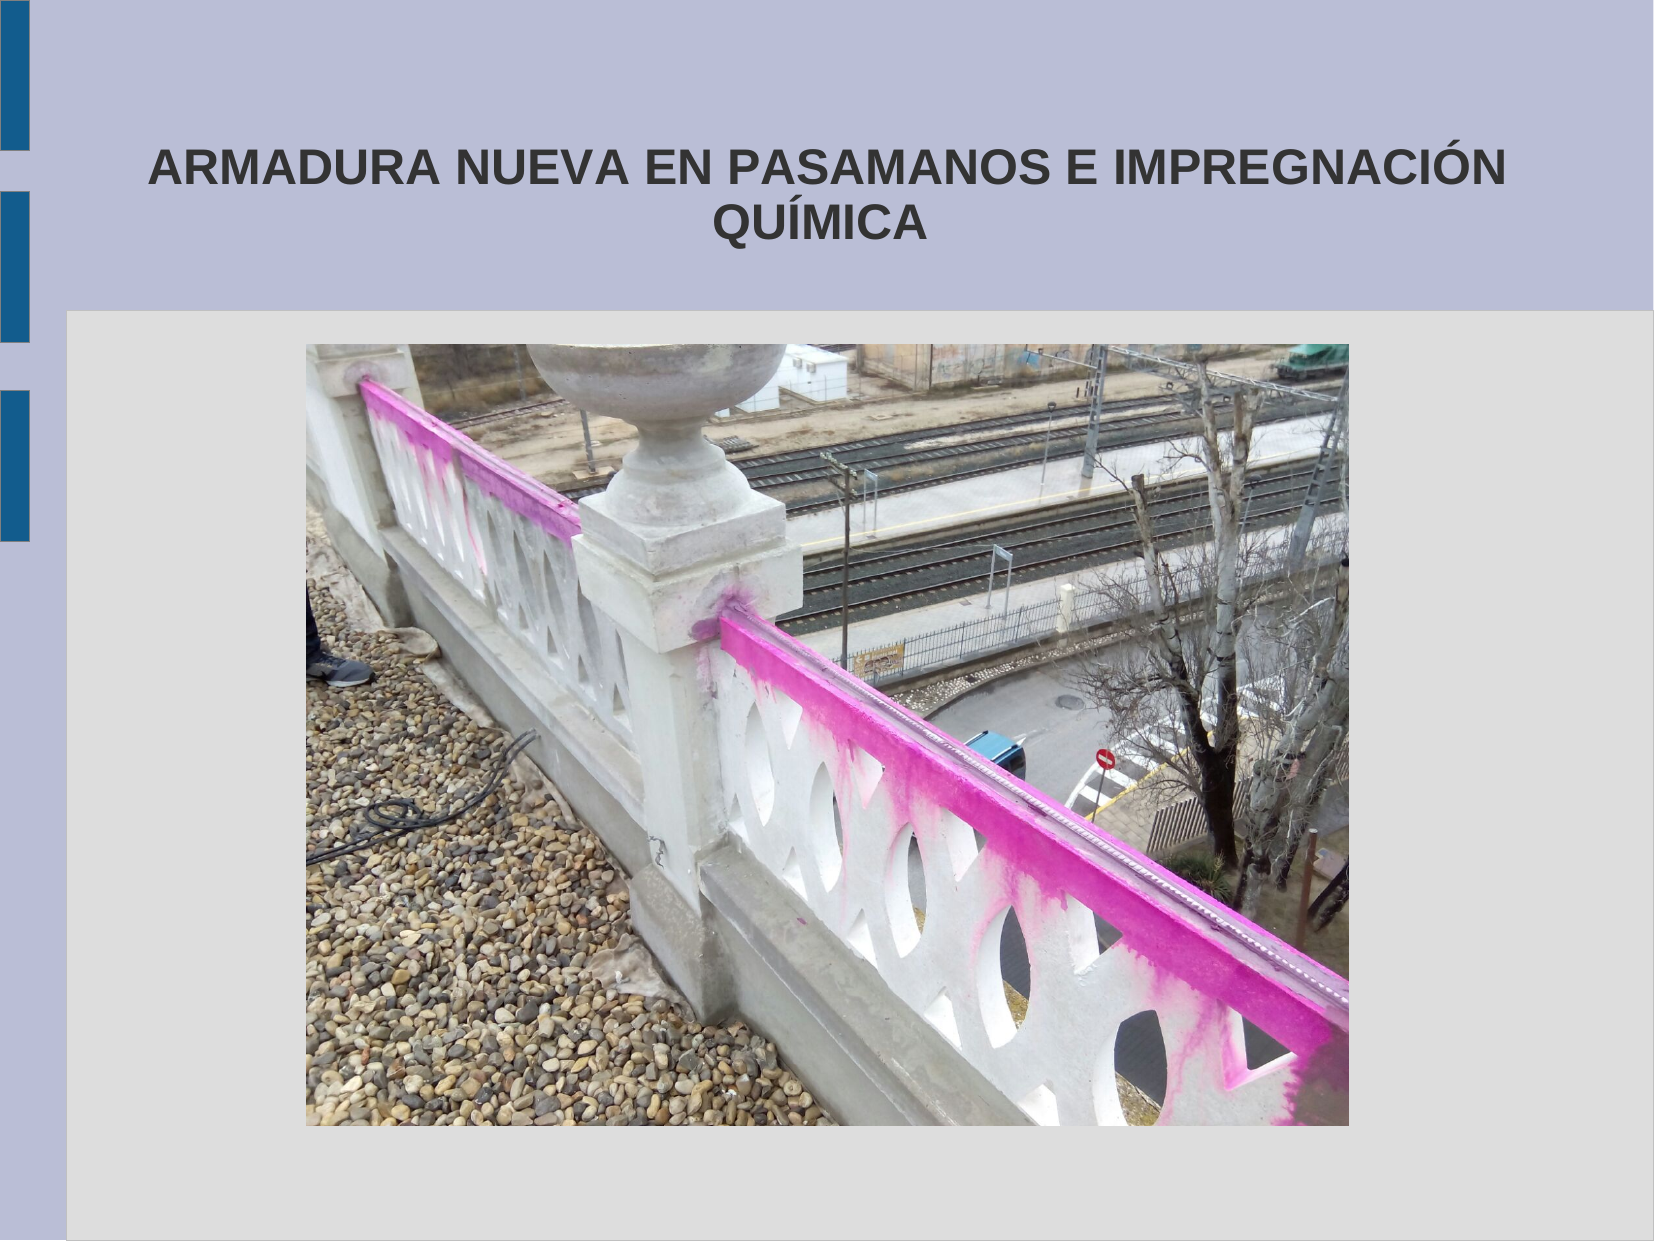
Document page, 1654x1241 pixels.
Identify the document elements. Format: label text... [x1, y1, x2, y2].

title ARMADURA NUEVA EN PASAMANOS E IMPREGNACIÓN QUÍMICA [121, 91, 1534, 299]
picture [306, 344, 1349, 1126]
